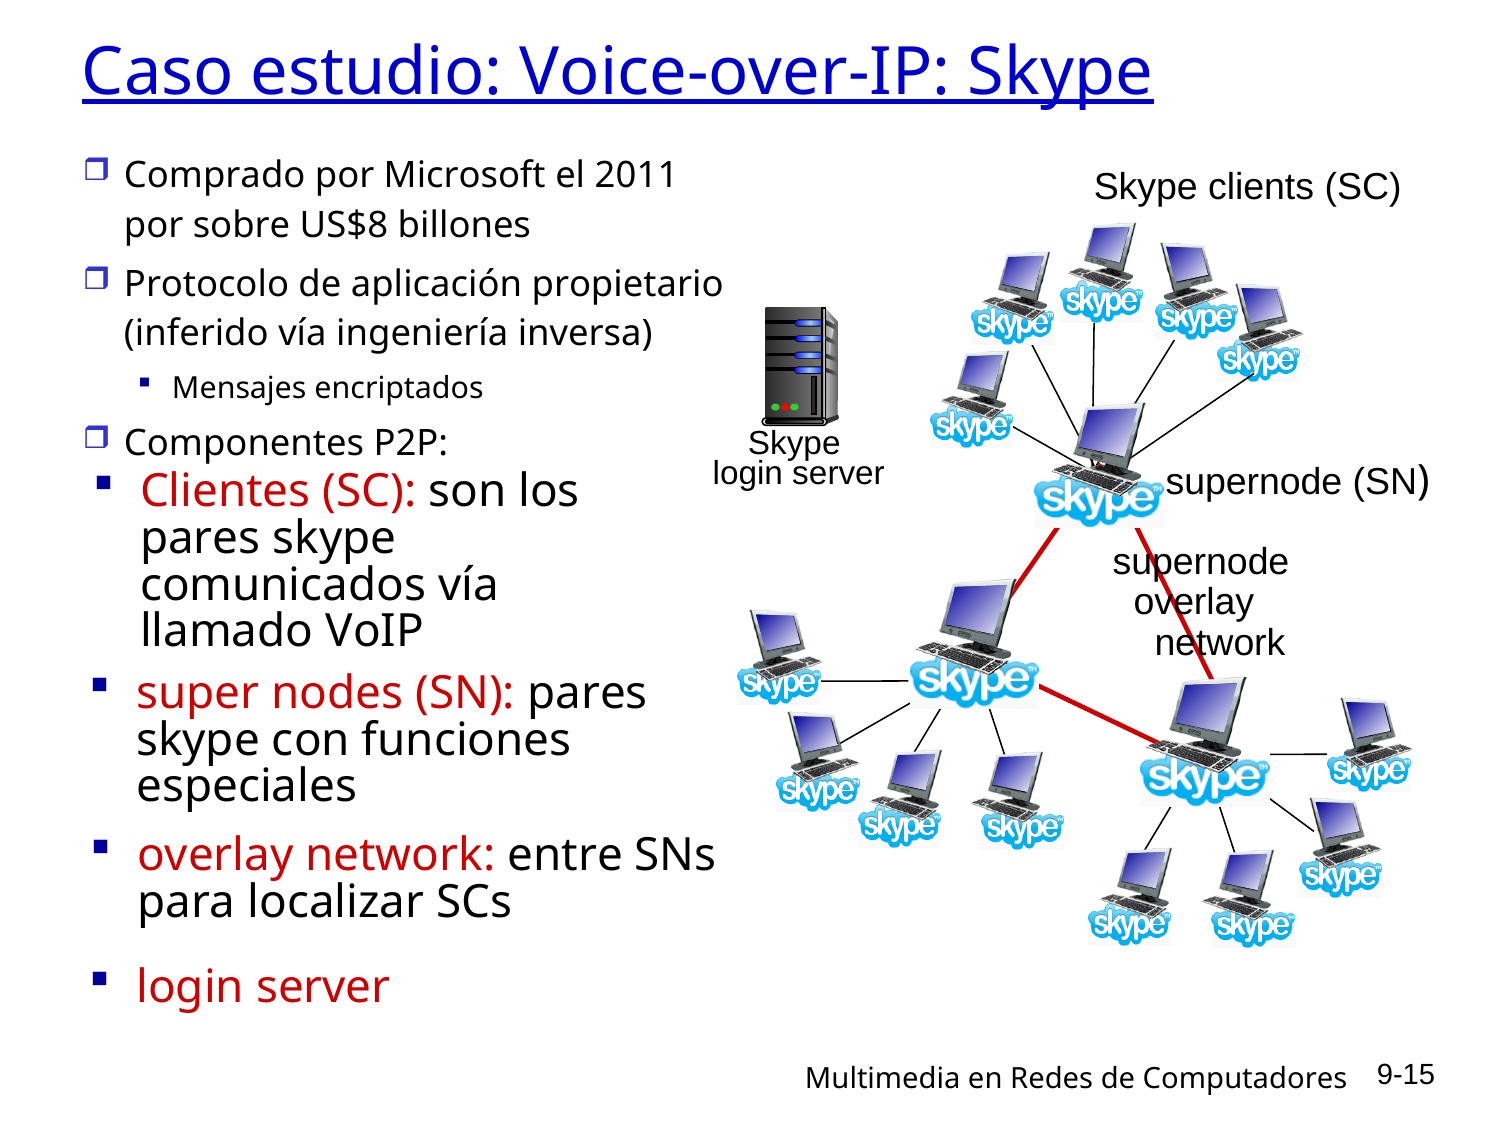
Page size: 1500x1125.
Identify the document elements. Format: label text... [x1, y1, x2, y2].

text_box [1315, 802, 1360, 839]
text_box [945, 585, 1008, 635]
picture [924, 347, 1013, 448]
picture [737, 680, 769, 705]
picture [1155, 315, 1187, 340]
text_box [1087, 227, 1130, 263]
text_box Skype clients (SC) [1078, 154, 1500, 216]
text_box [1001, 255, 1044, 292]
text_box Clientes (SC): son los pares skype comunicados vía llamado VoIP [3, 461, 691, 532]
picture [776, 788, 808, 812]
picture [965, 219, 1143, 345]
picture [737, 606, 840, 705]
picture [953, 748, 1064, 850]
text_box [1079, 408, 1138, 457]
text_box supernode overlay network [1097, 534, 1428, 672]
picture [776, 708, 944, 848]
text_box [1345, 702, 1391, 739]
text_box [762, 307, 839, 426]
text_box login server [0, 957, 782, 1028]
text_box [1175, 683, 1238, 733]
list Comprado por Microsoft el 2011 por sobre US$8 billones Protocolo de aplicación propietario (inferido vía ingeniería inversa) Mensajes encriptados Componentes P2P: [67, 141, 751, 461]
text_box [890, 753, 936, 791]
picture [1327, 768, 1359, 792]
picture [891, 574, 1039, 709]
text_box [960, 355, 1003, 391]
title Caso estudio: Voice-over-IP: Skype [81, 0, 1357, 150]
picture [1082, 844, 1174, 946]
text_box supernode (SN) [1150, 445, 1463, 511]
text_box [793, 716, 838, 753]
picture [1028, 398, 1164, 528]
picture [1060, 299, 1092, 323]
text_box [1121, 852, 1166, 889]
picture [1327, 694, 1430, 792]
text_box [1166, 246, 1208, 282]
picture [1121, 672, 1270, 807]
text_box overlay network: entre SNs para localizar SCs [0, 825, 783, 896]
text_box [755, 614, 801, 651]
text_box [1222, 853, 1268, 891]
text_box [1245, 288, 1284, 324]
picture [1299, 873, 1331, 898]
picture [1155, 239, 1320, 383]
picture [1217, 358, 1246, 383]
picture [1299, 794, 1399, 898]
text_box [992, 755, 1038, 792]
text_box super nodes (SN): pares skype con funciones especiales [0, 663, 706, 733]
text_box Skype login server [641, 422, 957, 498]
picture [1184, 846, 1295, 948]
